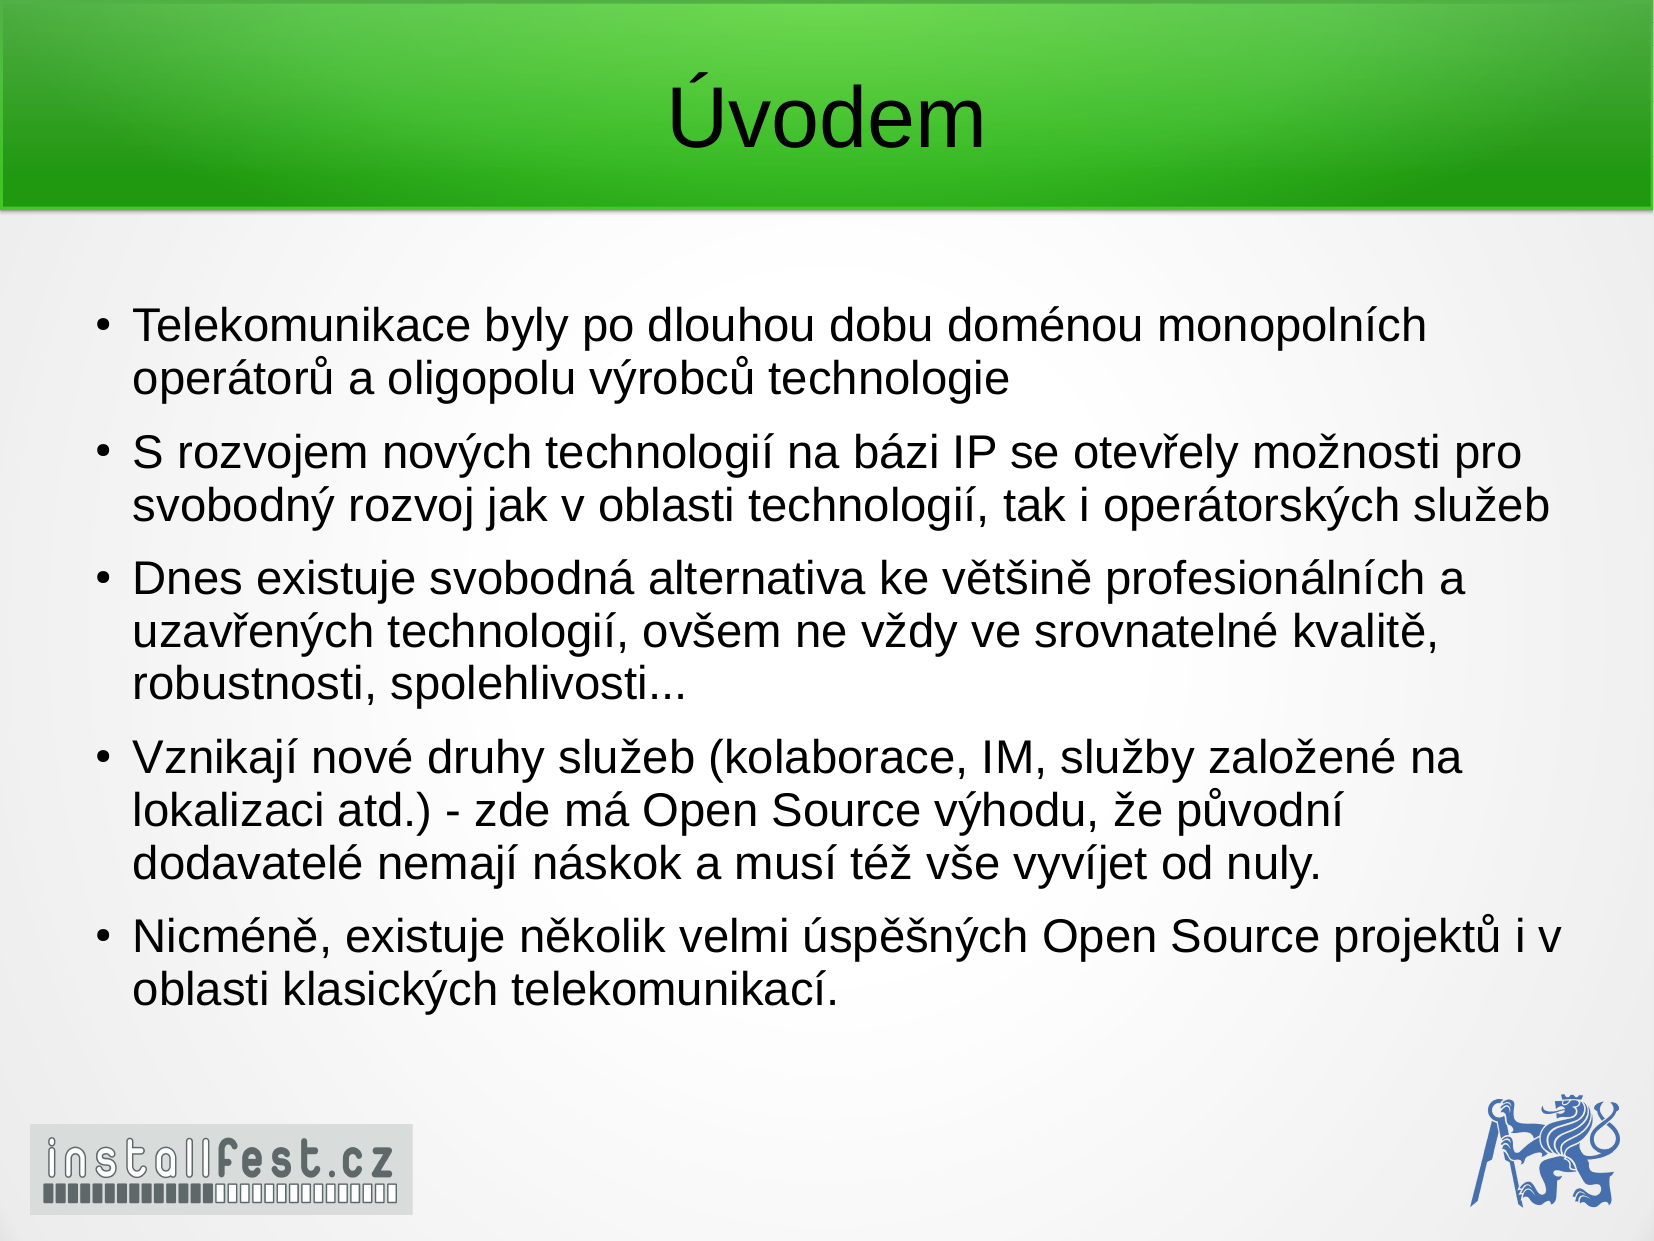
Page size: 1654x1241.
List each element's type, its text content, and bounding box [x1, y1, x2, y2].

picture [30, 1124, 413, 1215]
picture [1470, 1094, 1620, 1208]
list Telekomunikace byly po dlouhou dobu doménou monopolních operátorů a oligopolu výrobců technologie S rozvojem nových technologií na bázi IP se otevřely možnosti pro svobodný rozvoj jak v oblasti technologií, tak i operátorských služeb Dnes existuje svobodná alternativa ke většině profesionálních a uzavřených technologií, ovšem ne vždy ve srovnatelné kvalitě, robustnosti, spolehlivosti... Vznikají nové druhy služeb (kolaborace, IM, služby založené na lokalizaci atd.) - zde má Open Source výhodu, že původní dodavatelé nemají náskok a musí též vše vyvíjet od nuly. Nicméně, existuje několik velmi úspěšných Open Source projektů i v oblasti klasických telekomunikací. [82, 299, 1571, 1019]
title Úvodem [82, 47, 1571, 189]
